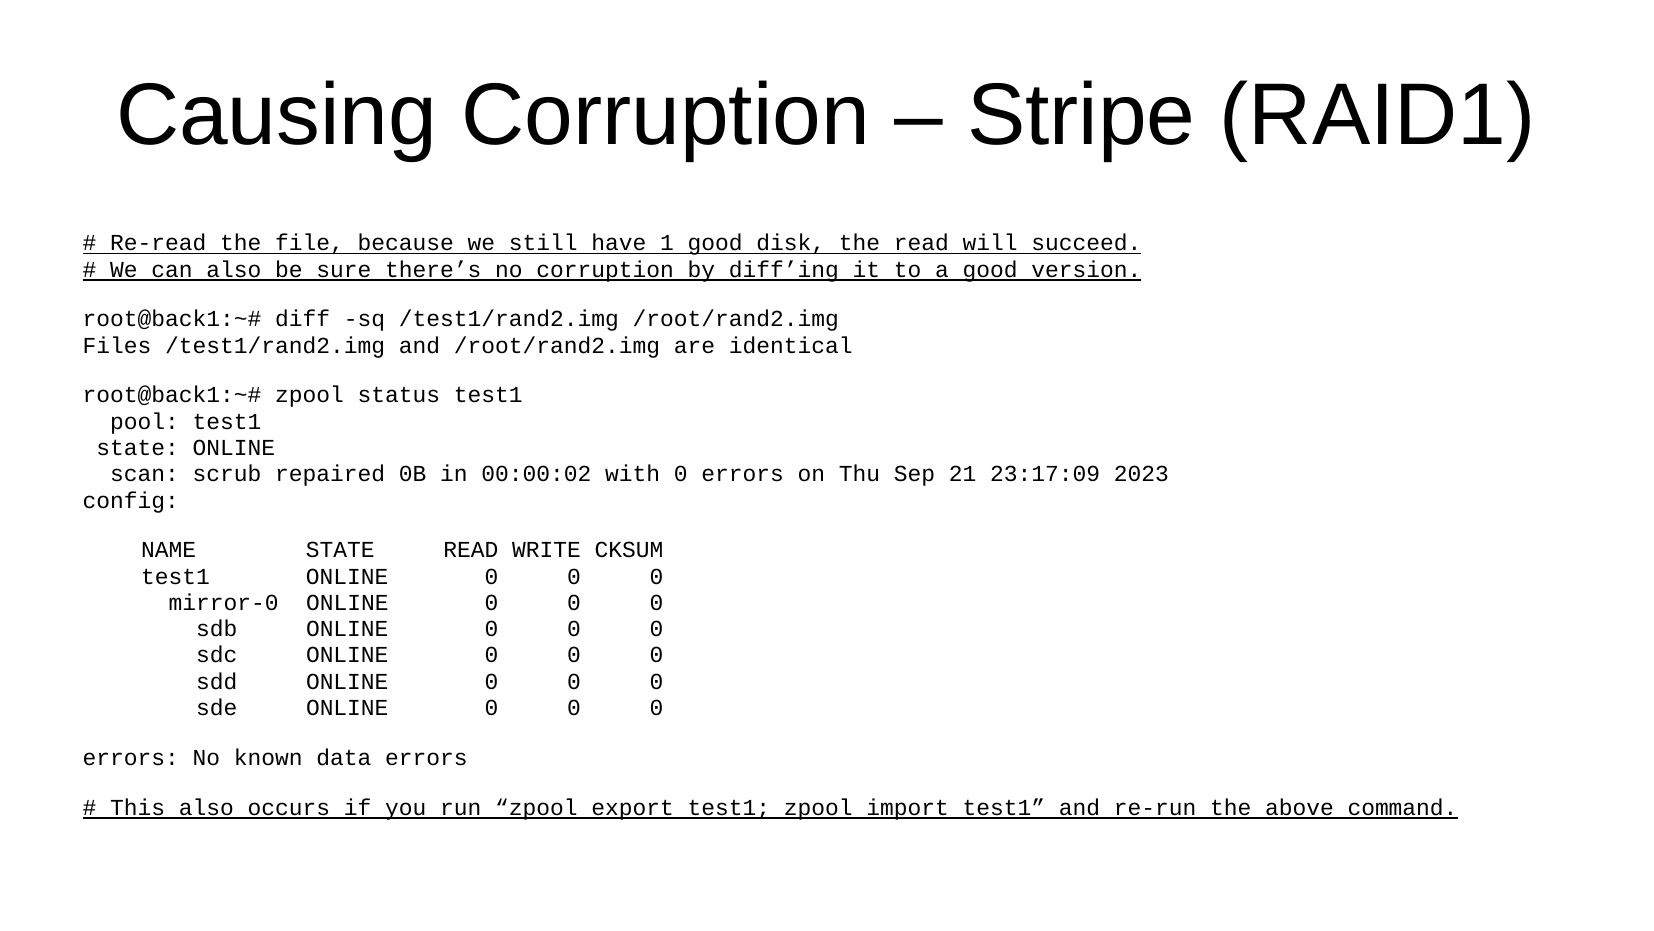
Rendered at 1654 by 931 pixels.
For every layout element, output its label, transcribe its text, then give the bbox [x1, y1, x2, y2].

title Causing Corruption – Stripe (RAID1) [82, 37, 1571, 187]
subtitle # Re-read the file, because we still have 1 good disk, the read will succeed. # We can also be sure there’s no corruption by diff’ing it to a good version. root@back1:~# diff -sq /test1/rand2.img /root/rand2.img Files /test1/rand2.img and /root/rand2.img are identical root@back1:~# zpool status test1 pool: test1 state: ONLINE scan: scrub repaired 0B in 00:00:02 with 0 errors on Thu Sep 21 23:17:09 2023 config: NAME STATE READ WRITE CKSUM test1 ONLINE 0 0 0 mirror-0 ONLINE 0 0 0 sdb ONLINE 0 0 0 sdc ONLINE 0 0 0 sdd ONLINE 0 0 0 sde ONLINE 0 0 0 errors: No known data errors # This also occurs if you run “zpool export test1; zpool import test1” and re-run the above command. [82, 187, 1571, 867]
